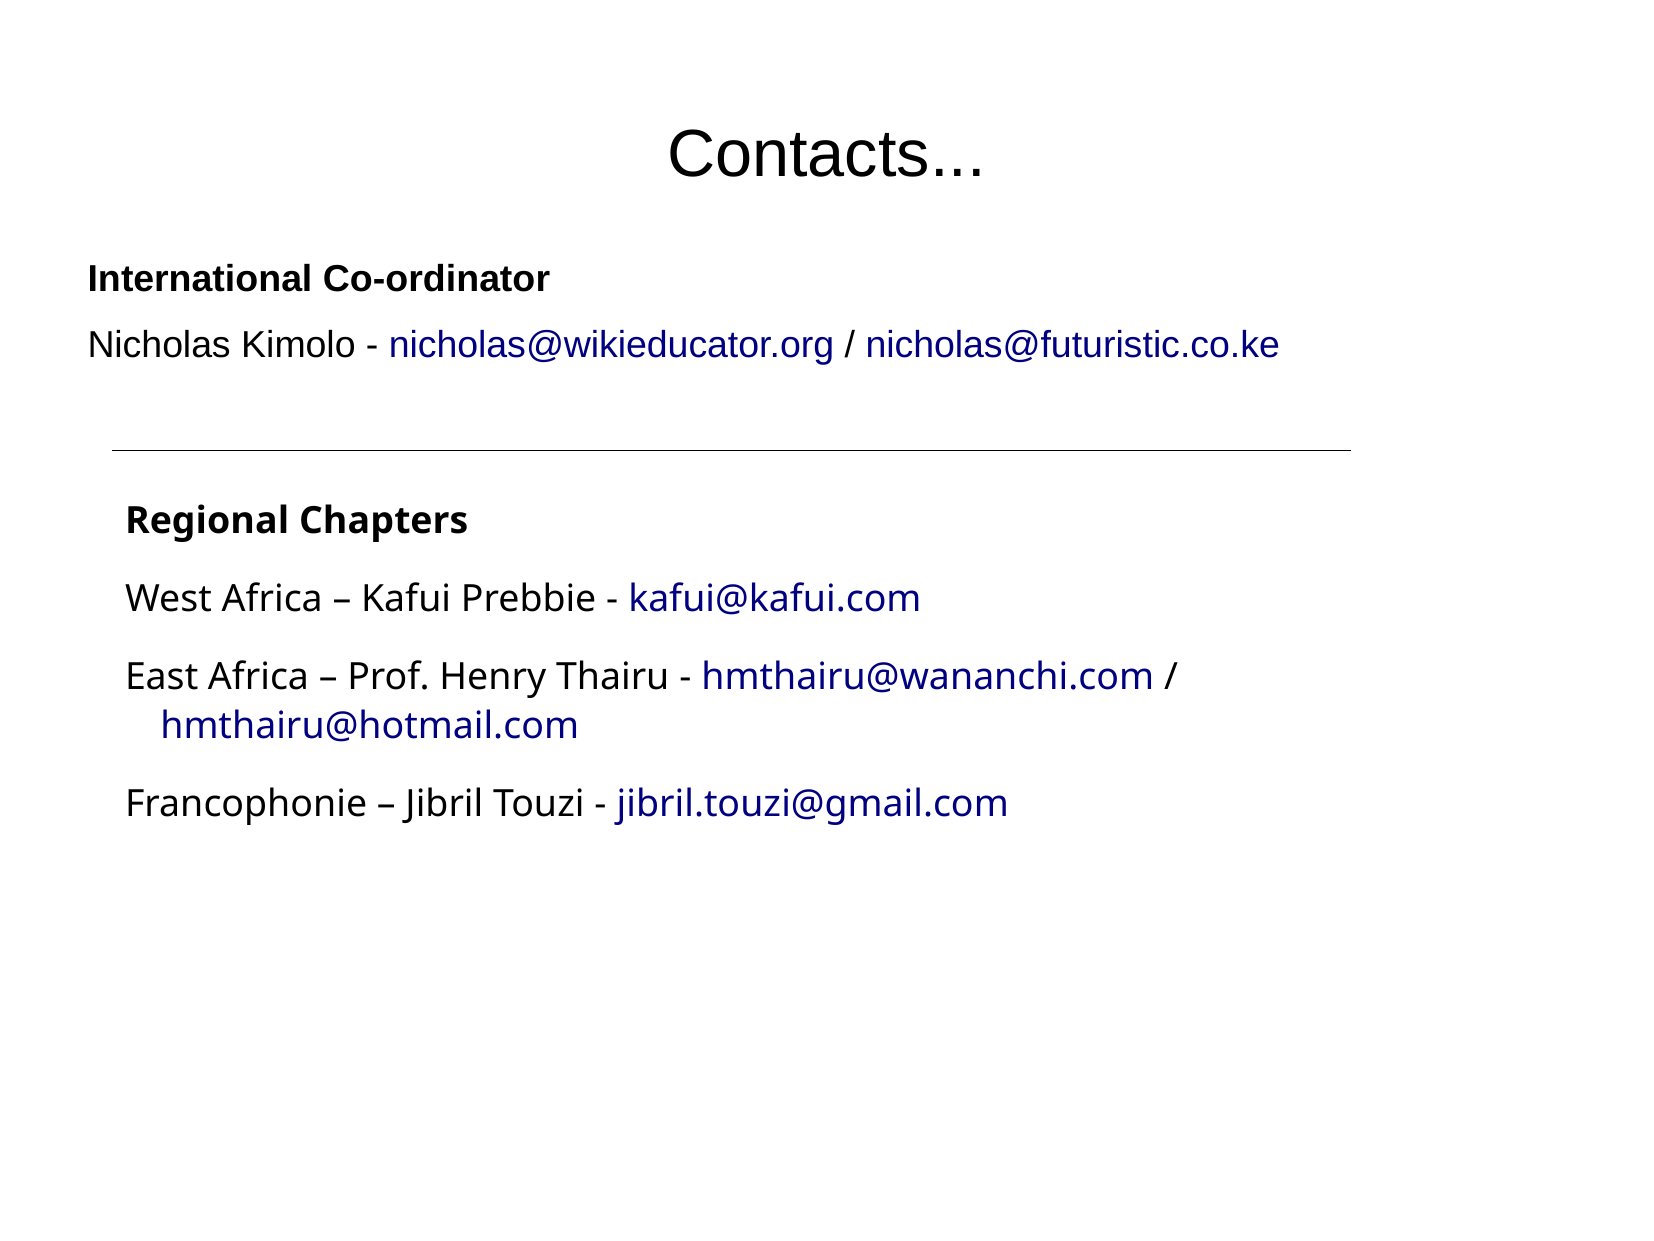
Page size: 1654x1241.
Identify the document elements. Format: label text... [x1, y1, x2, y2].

title Contacts... [82, 49, 1571, 251]
text_box Regional Chapters West Africa – Kafui Prebbie - kafui@kafui.com East Africa – Prof. Henry Thairu - hmthairu@wananchi.com / hmthairu@hotmail.com Francophonie – Jibril Touzi - jibril.touzi@gmail.com [75, 487, 1501, 816]
text_box International Co-ordinator Nicholas Kimolo - nicholas@wikieducator.org / nicholas@futuristic.co.ke [37, 251, 1576, 451]
